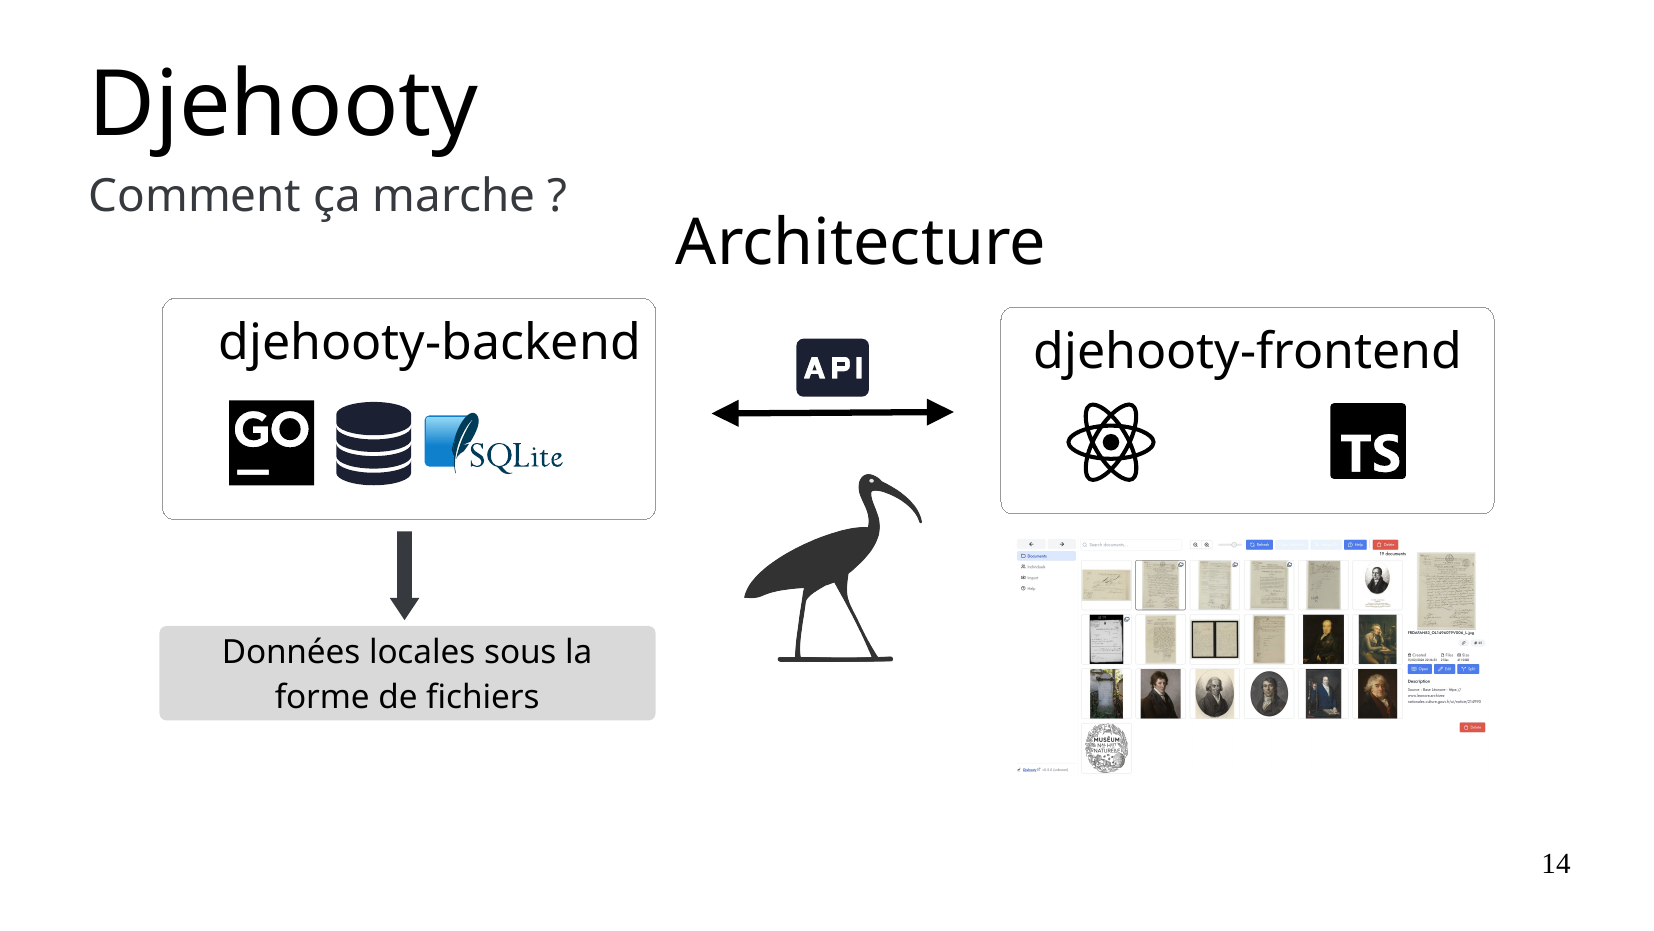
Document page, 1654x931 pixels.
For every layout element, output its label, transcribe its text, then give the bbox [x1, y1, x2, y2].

text_box Données locales sous la forme de fichiers [159, 625, 656, 721]
text_box [389, 531, 420, 621]
text_box [1000, 307, 1495, 514]
text_box [162, 298, 656, 520]
picture [744, 474, 922, 662]
picture [788, 323, 877, 409]
picture [1064, 426, 1158, 489]
picture [1328, 426, 1408, 481]
text_box djehooty-backend [203, 298, 668, 417]
list Architecture [369, 194, 1285, 284]
picture [322, 392, 564, 495]
picture [227, 398, 316, 488]
picture [1015, 537, 1489, 776]
text_box djehooty-frontend [1018, 307, 1483, 426]
title Djehooty Comment ça marche ? [88, 37, 1577, 193]
